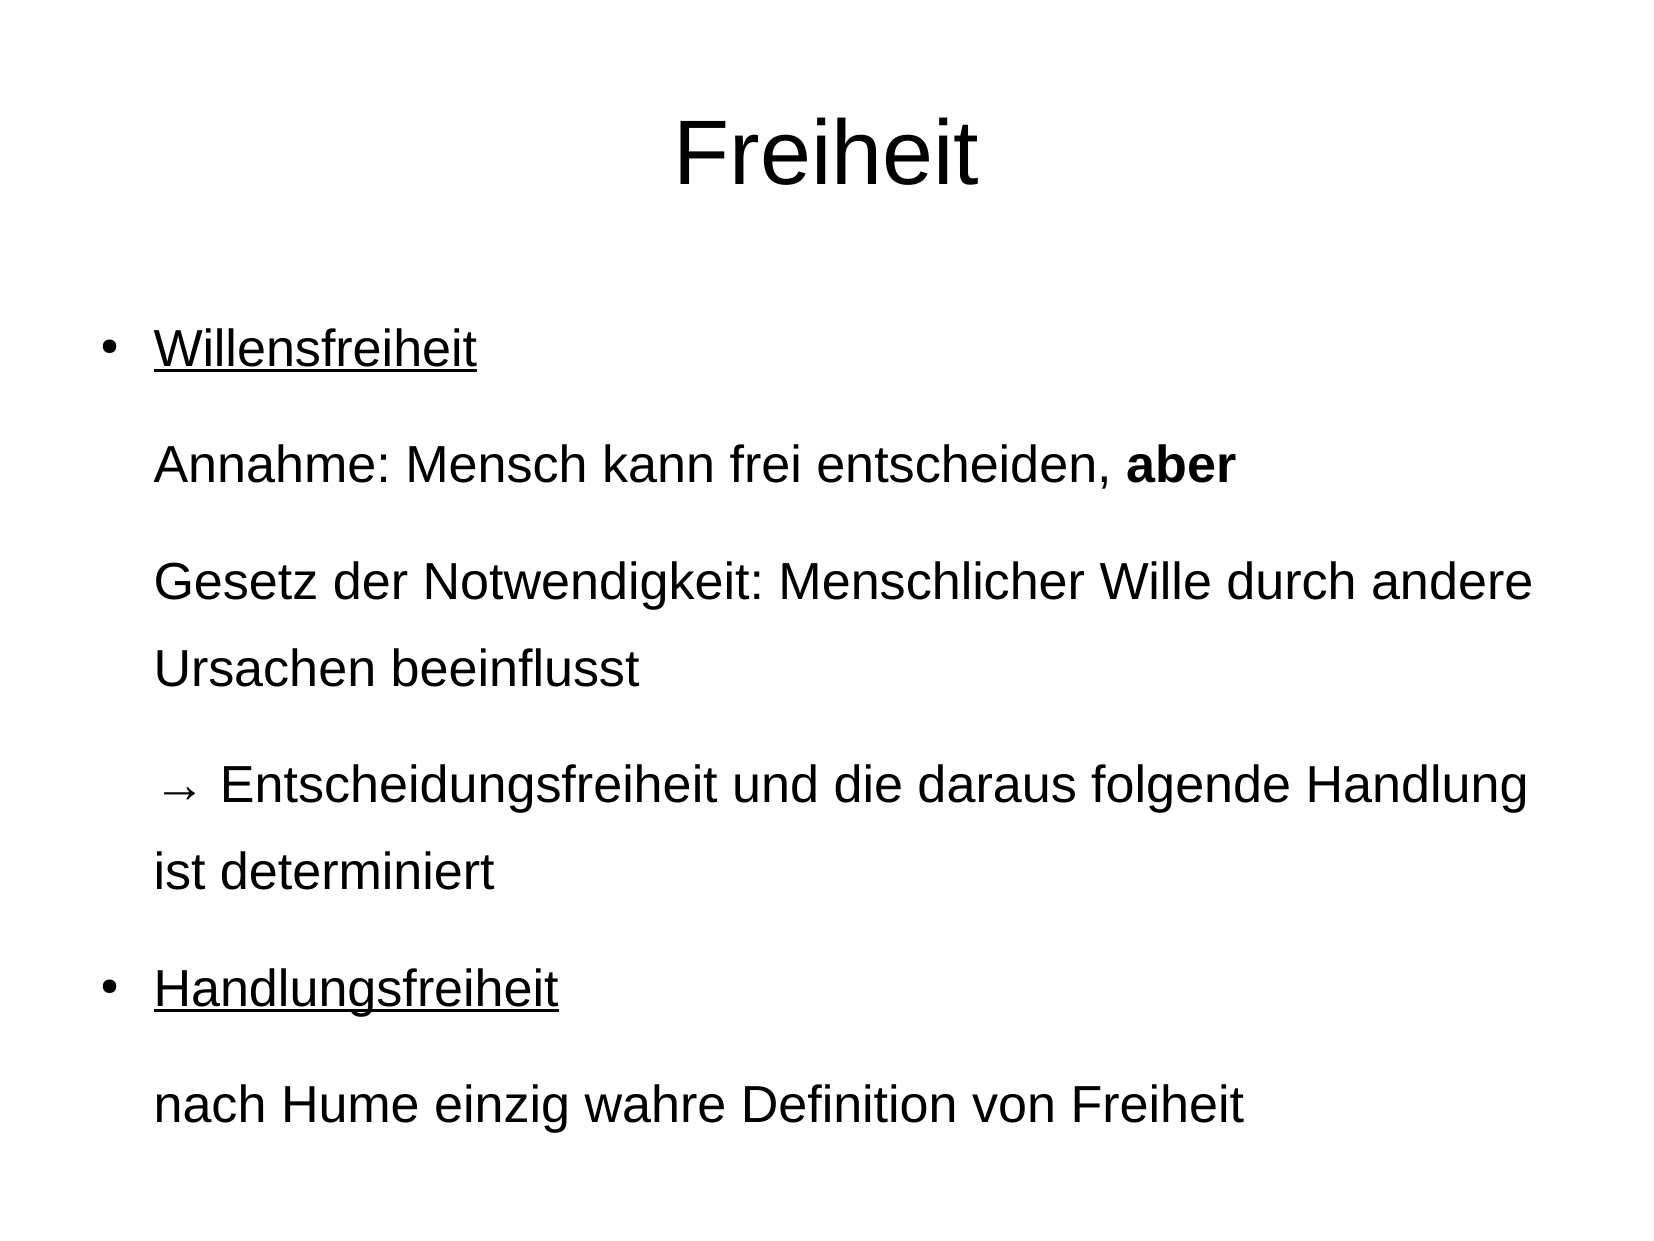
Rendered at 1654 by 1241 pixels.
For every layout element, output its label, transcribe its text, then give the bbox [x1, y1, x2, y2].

list Willensfreiheit Annahme: Mensch kann frei entscheiden, aber Gesetz der Notwendigkeit: Menschlicher Wille durch andere Ursachen beeinflusst → Entscheidungsfreiheit und die daraus folgende Handlung ist determiniert Handlungsfreiheit nach Hume einzig wahre Definition von Freiheit [82, 290, 1571, 1158]
title Freiheit [82, 49, 1571, 257]
